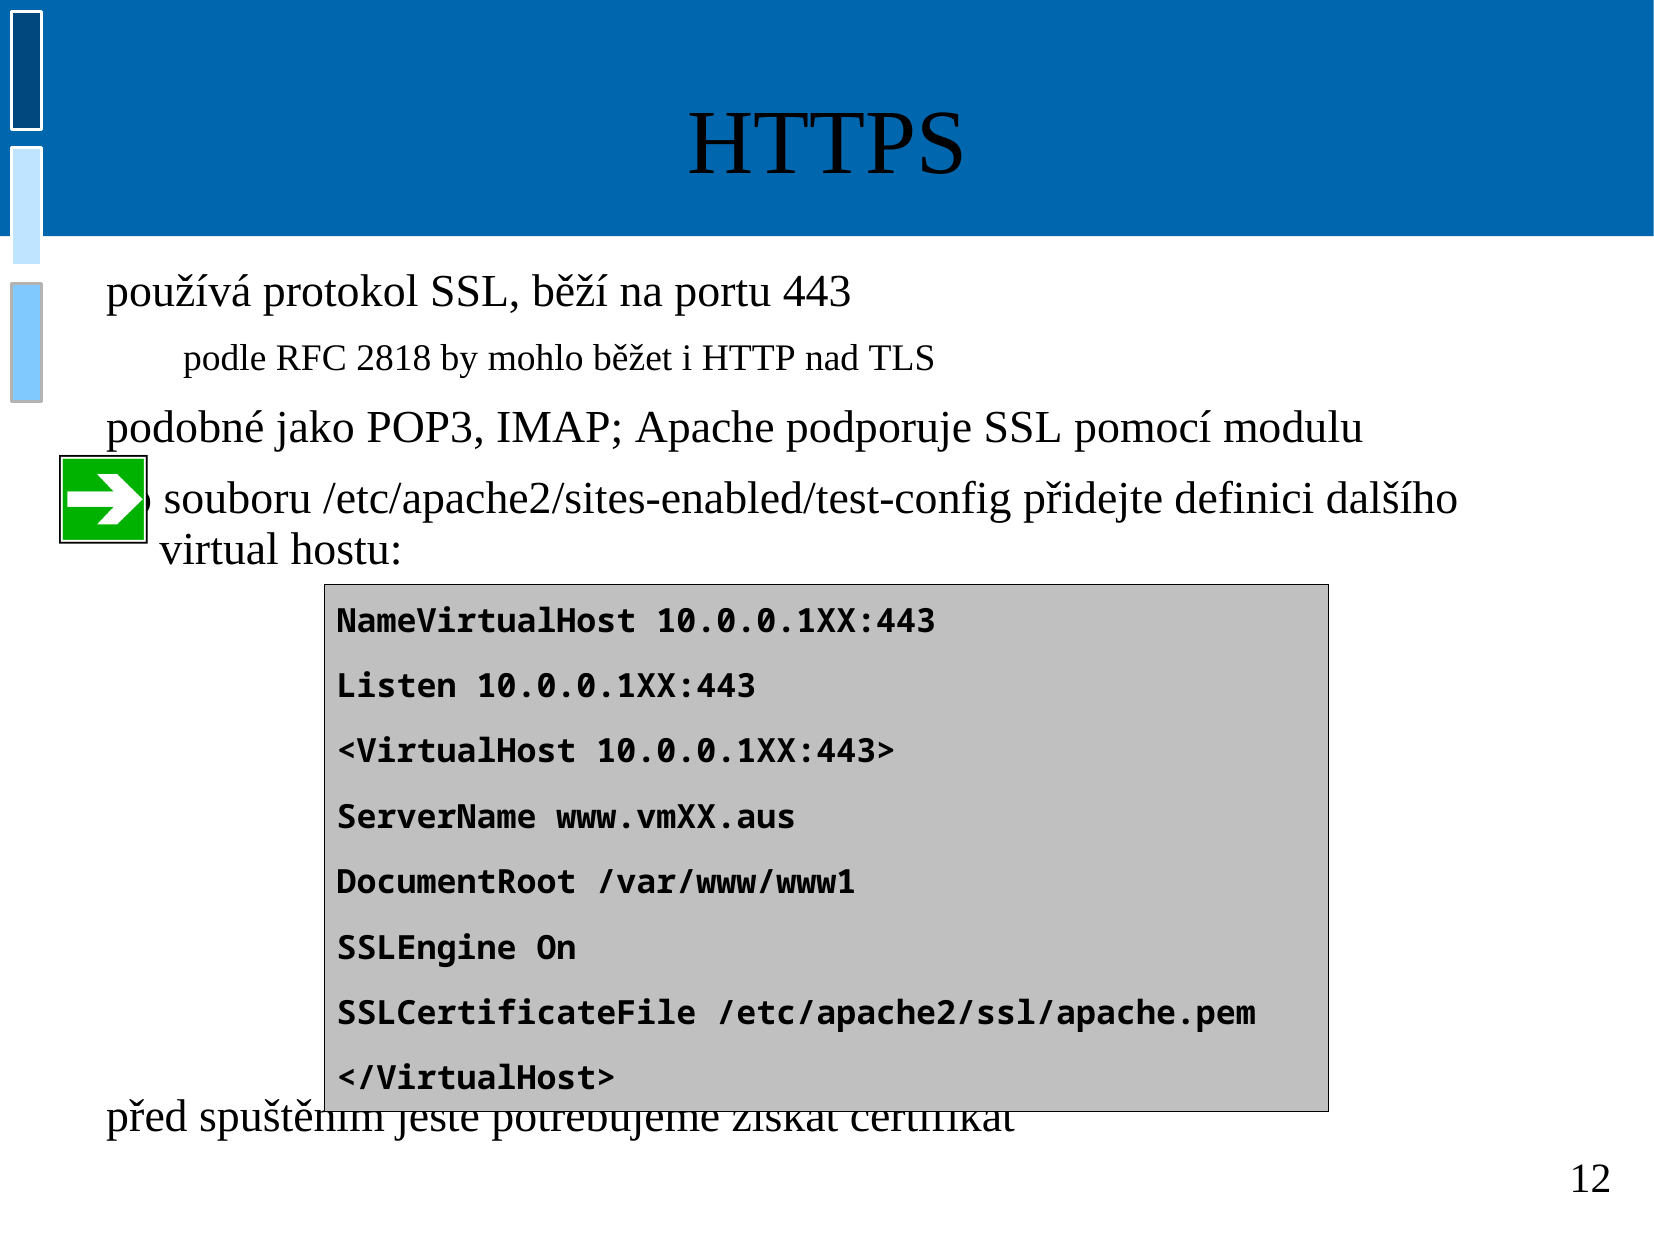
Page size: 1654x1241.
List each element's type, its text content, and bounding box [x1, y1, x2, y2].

picture [52, 448, 154, 550]
list NameVirtualHost 10.0.0.1XX:443 Listen 10.0.0.1XX:443 <VirtualHost 10.0.0.1XX:443> ServerName www.vmXX.aus DocumentRoot /var/www/www1 SSLEngine On SSLCertificateFile /etc/apache2/ssl/apache.pem </VirtualHost> [324, 584, 1329, 1068]
list používá protokol SSL, běží na portu 443 podle RFC 2818 by mohlo běžet i HTTP nad TLS podobné jako POP3, IMAP; Apache podporuje SSL pomocí modulu do souboru /etc/apache2/sites-enabled/test-config přidejte definici dalšího virtual hostu: před spuštěním ještě potřebujeme získat certifikát [88, 265, 1565, 1142]
title HTTPS [121, 49, 1534, 237]
